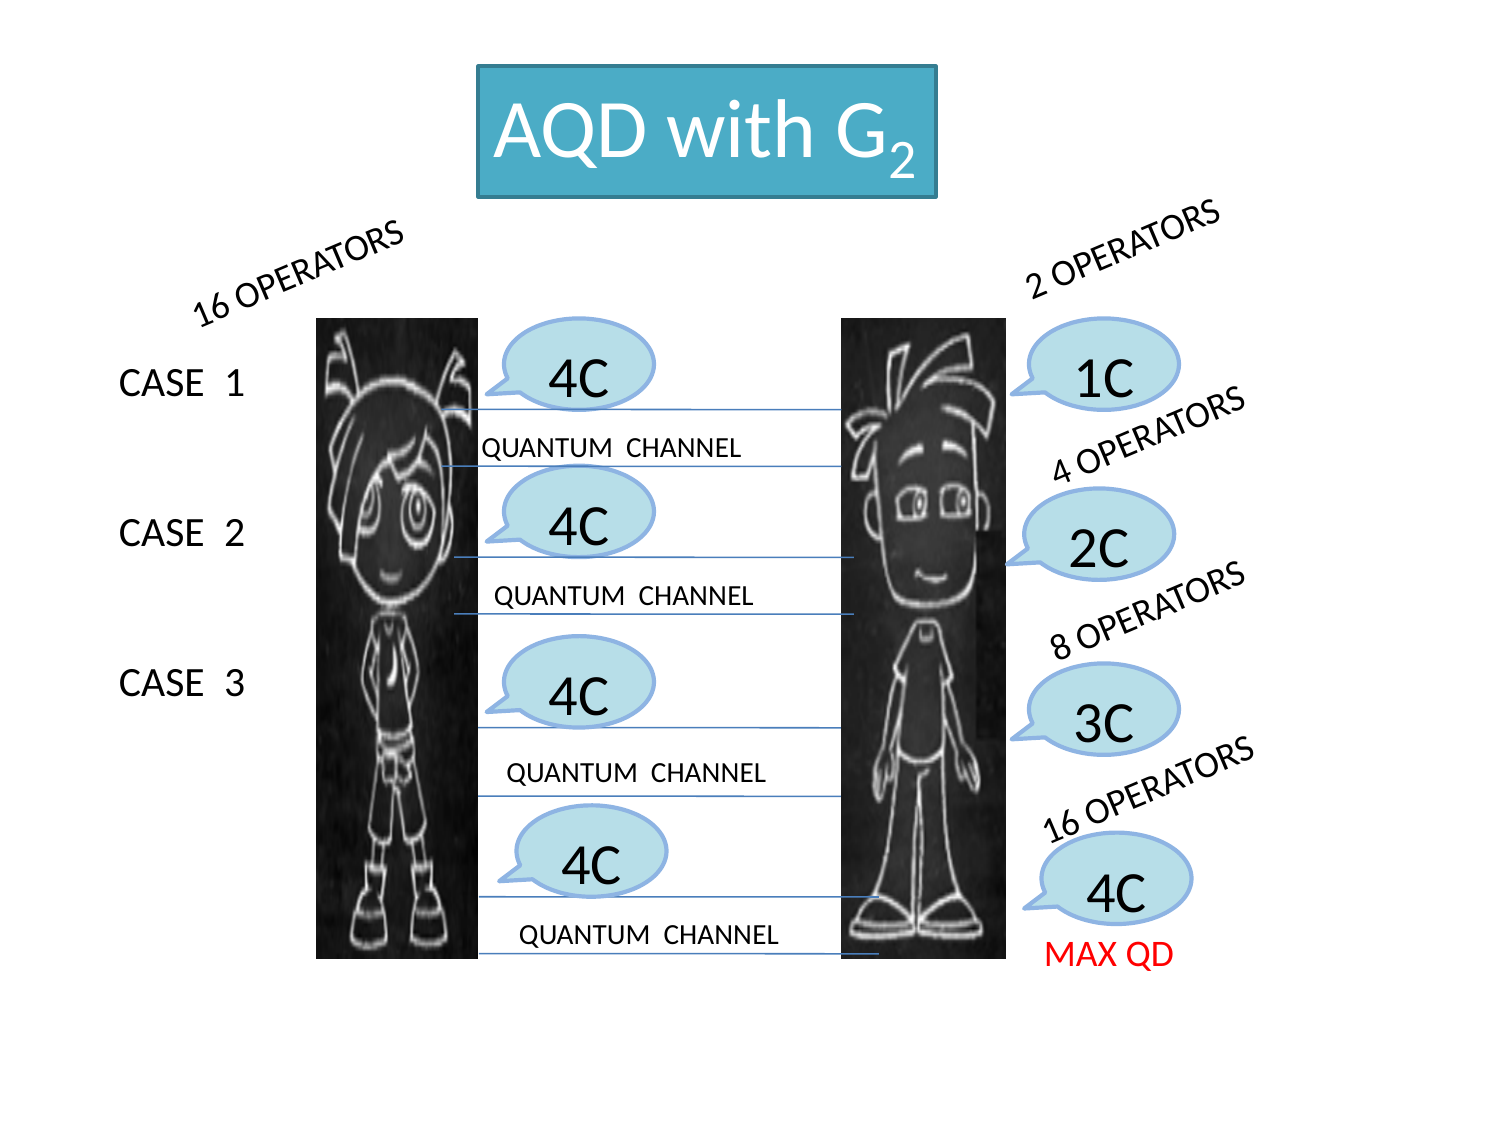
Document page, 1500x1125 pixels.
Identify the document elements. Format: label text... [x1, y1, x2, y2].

text_box 3C [1011, 663, 1179, 755]
text_box CASE 1 CASE 2 CASE 3 [103, 347, 262, 716]
picture [841, 318, 1006, 959]
picture [316, 318, 478, 959]
text_box QUANTUM CHANNEL [466, 420, 867, 472]
text_box 1C [1011, 318, 1179, 410]
text_box 4C [1024, 832, 1192, 921]
text_box MAX QD [1028, 921, 1191, 982]
text_box 16 OPERATORS [1016, 708, 1279, 866]
text_box 4C [486, 472, 654, 556]
text_box 8 OPERATORS [1025, 533, 1270, 684]
text_box 4C [486, 636, 654, 728]
text_box QUANTUM CHANNEL [491, 745, 841, 797]
text_box 4C [499, 805, 667, 897]
text_box QUANTUM CHANNEL [478, 568, 879, 619]
text_box 16 OPERATORS [166, 192, 429, 350]
text_box 2C [1006, 488, 1175, 580]
text_box 4C [486, 318, 654, 408]
text_box 2 OPERATORS [1000, 171, 1246, 321]
text_box QUANTUM CHANNEL [503, 908, 904, 959]
text_box 4 OPERATORS [1025, 358, 1270, 509]
text_box AQD with G2 [478, 66, 936, 197]
